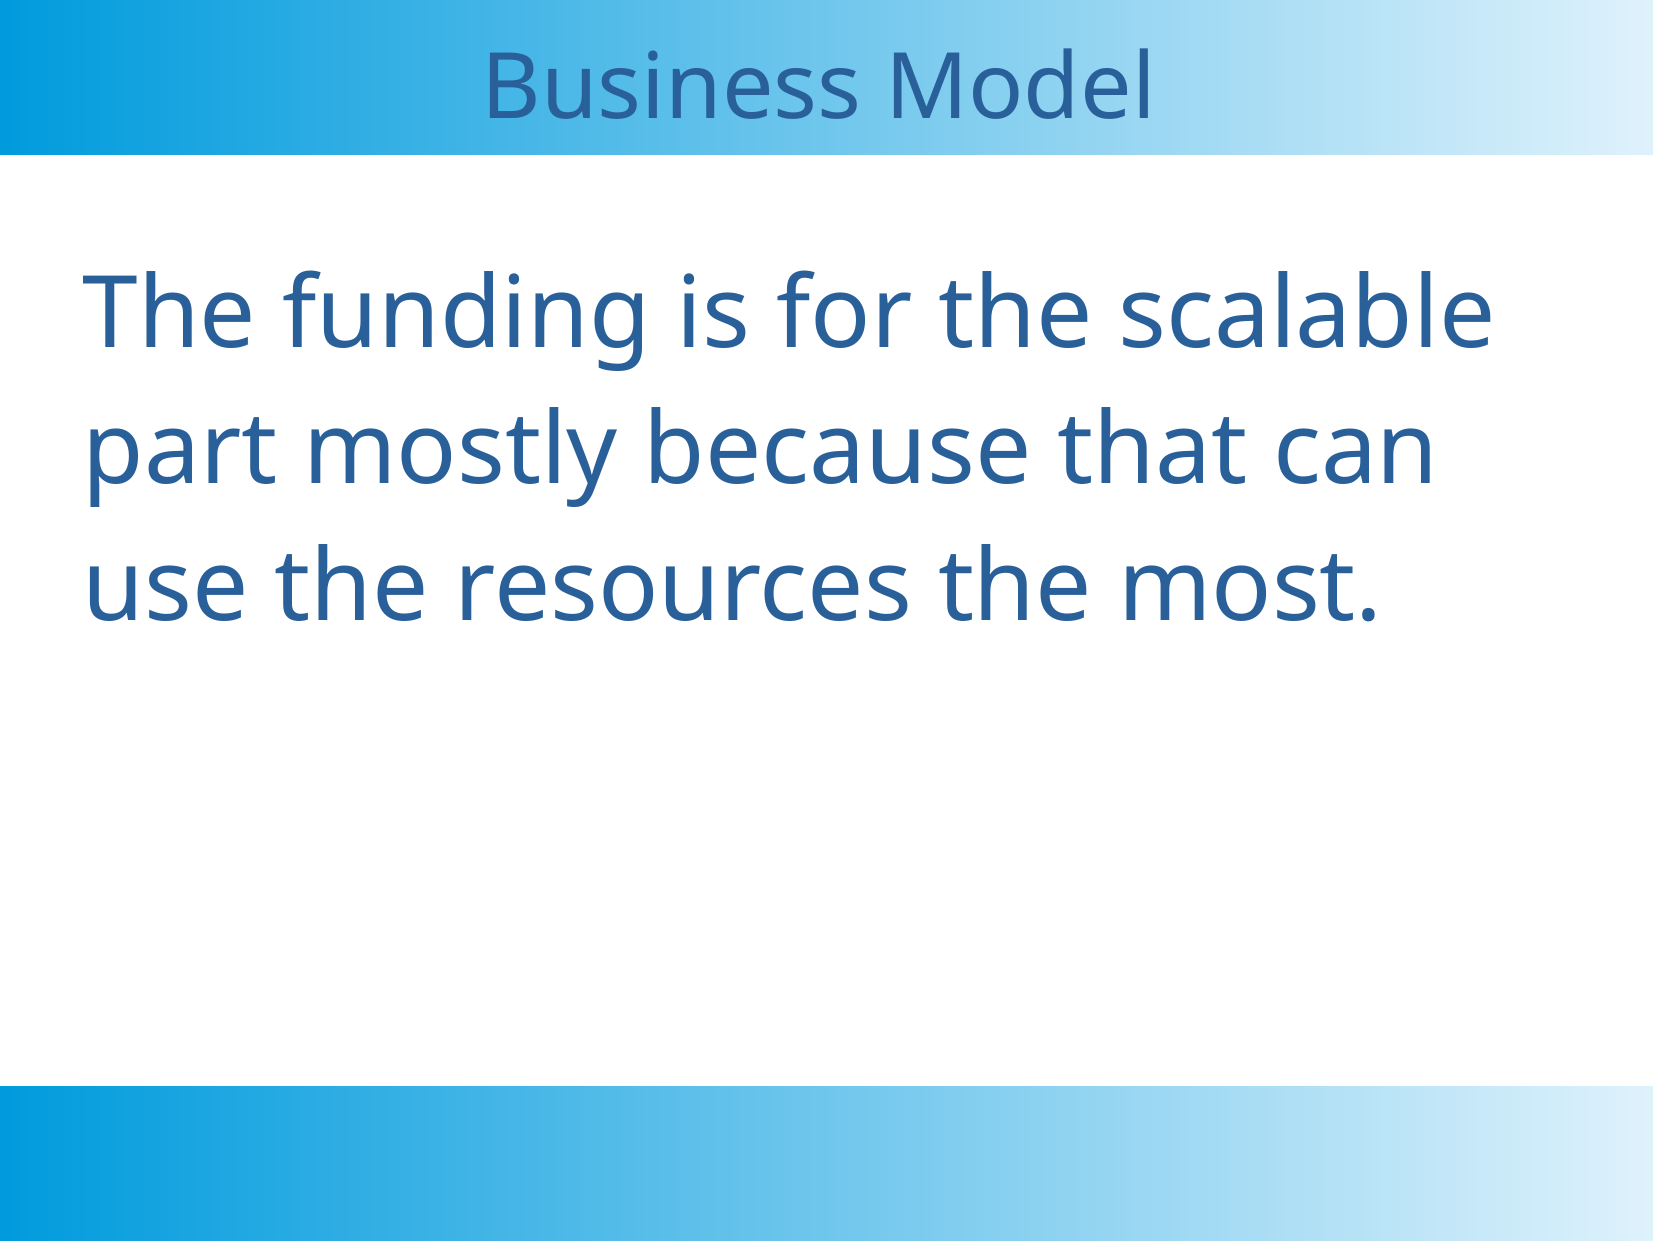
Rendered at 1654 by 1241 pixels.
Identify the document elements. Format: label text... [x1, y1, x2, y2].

title Business Model [75, 30, 1564, 138]
list The funding is for the scalable part mostly because that can use the resources the most. [82, 240, 1571, 961]
